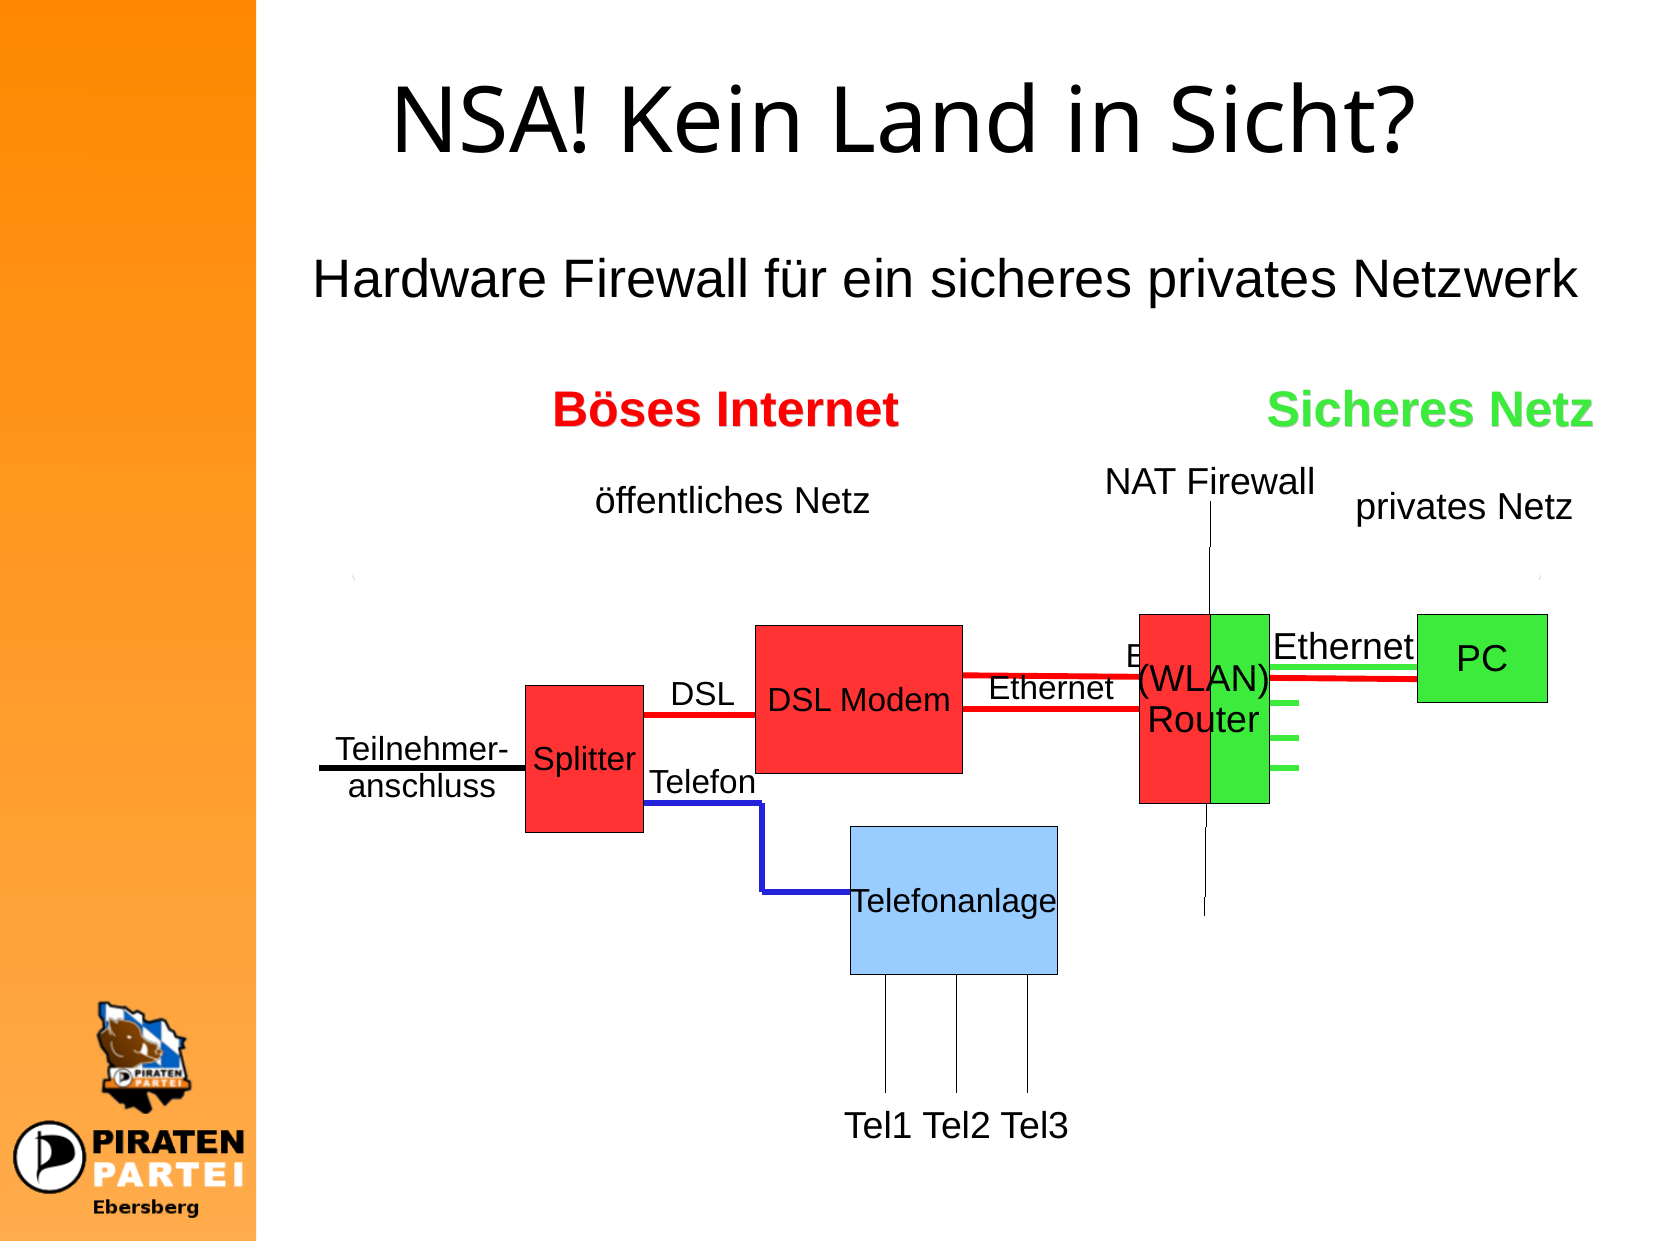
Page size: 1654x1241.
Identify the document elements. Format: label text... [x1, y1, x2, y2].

subtitle Hardware Firewall für ein sicheres privates Netzwerk [312, 222, 1583, 473]
text_box öffentliches Netz [580, 472, 886, 532]
text_box DSL Modem [755, 625, 963, 774]
title NSA! Kein Land in Sicht? [159, 13, 1648, 222]
text_box Sicheres Netz [1251, 374, 1610, 445]
text_box Tel1 Tel2 Tel3 [829, 1097, 1084, 1155]
text_box [1139, 614, 1270, 649]
text_box (WLAN) Router [1122, 649, 1285, 749]
text_box PC [1417, 614, 1548, 703]
text_box Telefonanlage [850, 826, 1058, 975]
text_box Böses Internet [537, 374, 915, 445]
text_box NAT Firewall [1089, 453, 1331, 511]
text_box Splitter [525, 685, 644, 833]
text_box [1139, 749, 1270, 804]
text_box privates Netz [1340, 478, 1589, 536]
picture [0, 0, 1654, 1241]
